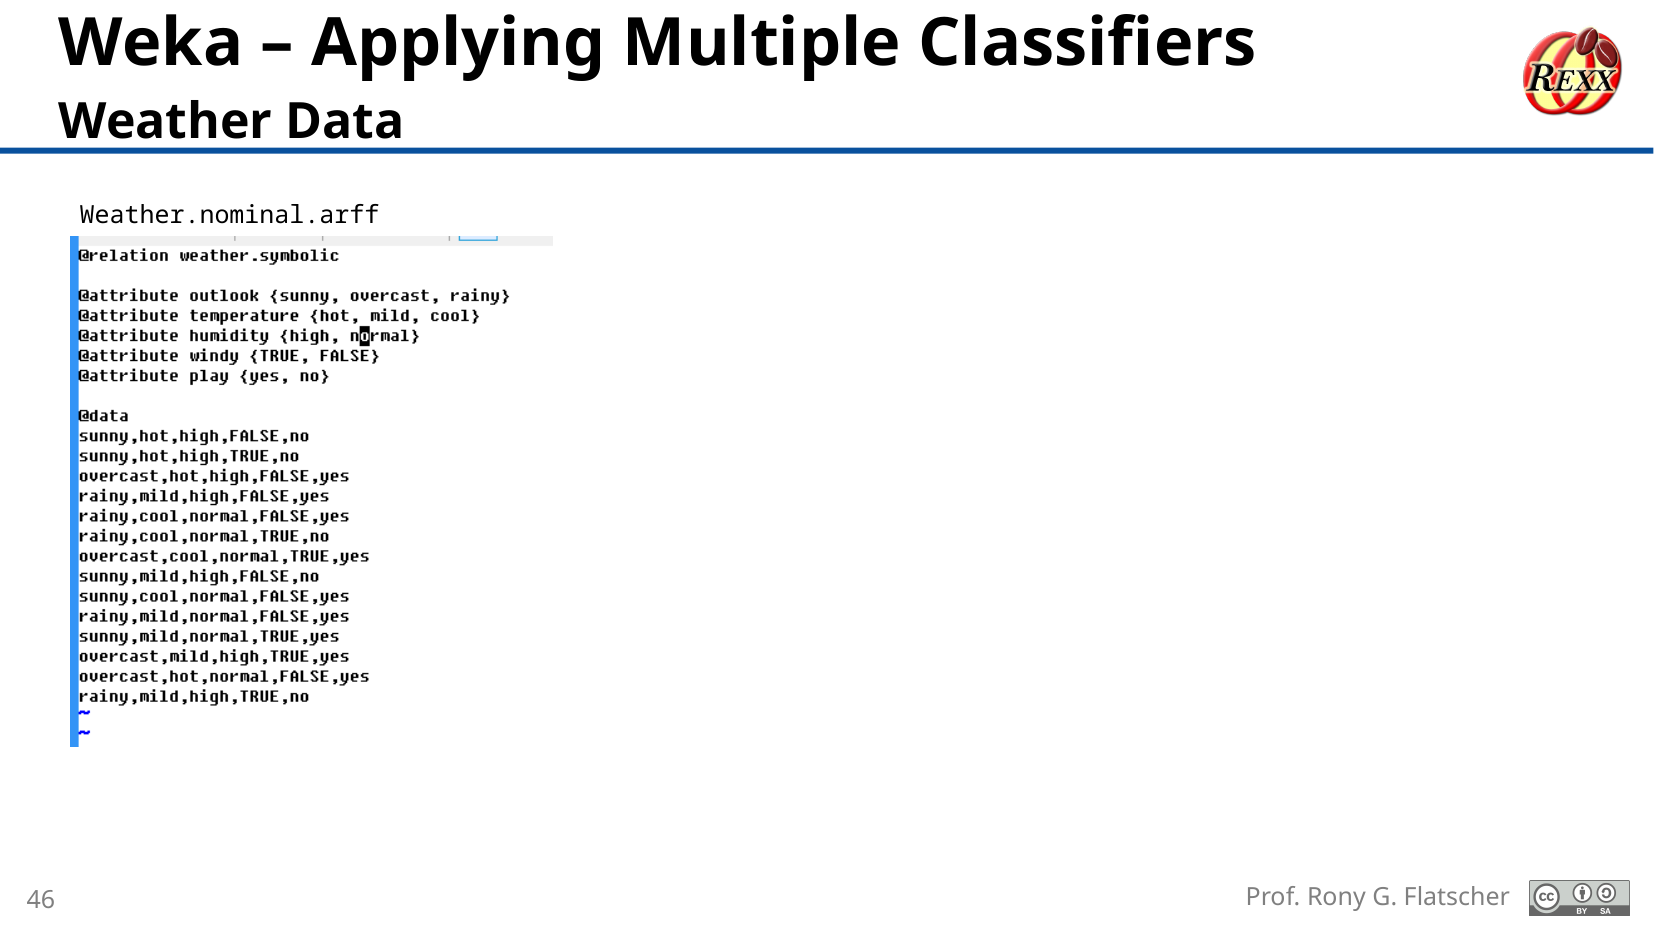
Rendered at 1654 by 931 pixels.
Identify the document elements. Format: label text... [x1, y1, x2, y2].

title Weka – Applying Multiple Classifiers Weather Data [0, 0, 1654, 150]
text_box Weather.nominal.arff [64, 188, 410, 237]
picture [70, 236, 553, 747]
